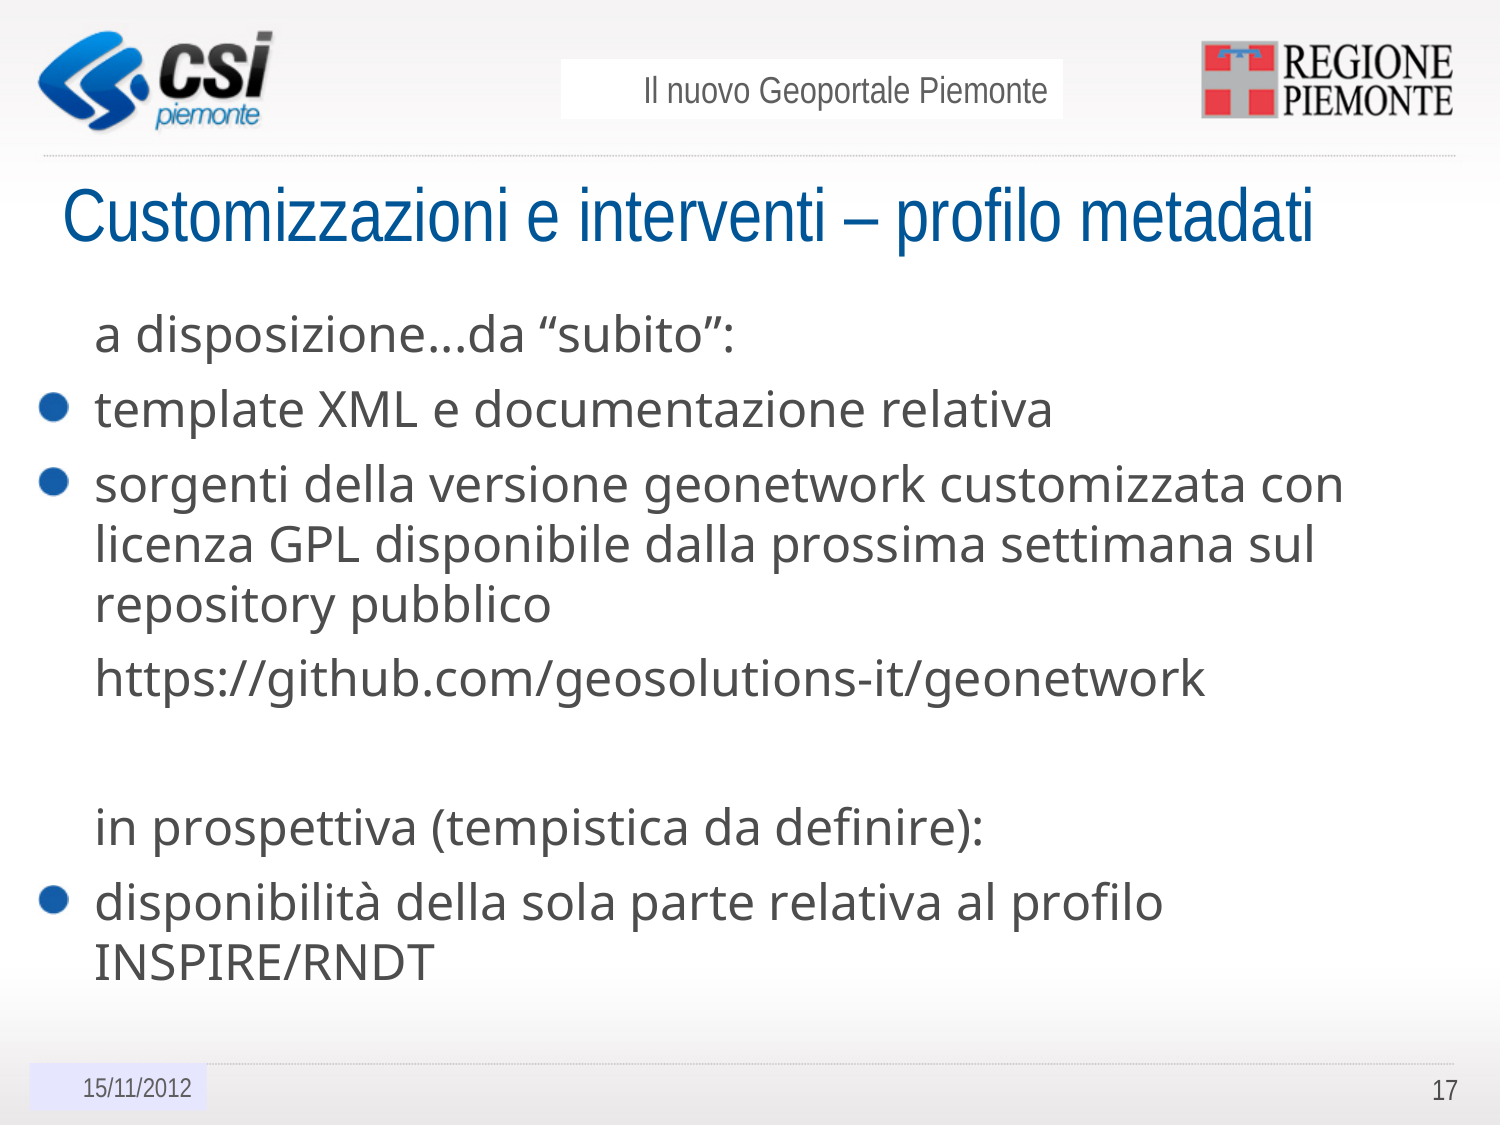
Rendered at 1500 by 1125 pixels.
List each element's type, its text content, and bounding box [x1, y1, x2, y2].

text_box Il nuovo Geoportale Piemonte [561, 59, 1063, 119]
list a disposizione...da “subito”: template XML e documentazione relativa sorgenti della versione geonetwork customizzata con licenza GPL disponibile dalla prossima settimana sul repository pubblico https://github.com/geosolutions-it/geonetwork in prospettiva (tempistica da definire): disponibilità della sola parte relativa al profilo INSPIRE/RNDT [23, 295, 1418, 1125]
title Customizzazioni e interventi – profilo metadati [47, 158, 1447, 370]
text_box 15/11/2012 [29, 1063, 207, 1111]
picture [0, 0, 1500, 1125]
